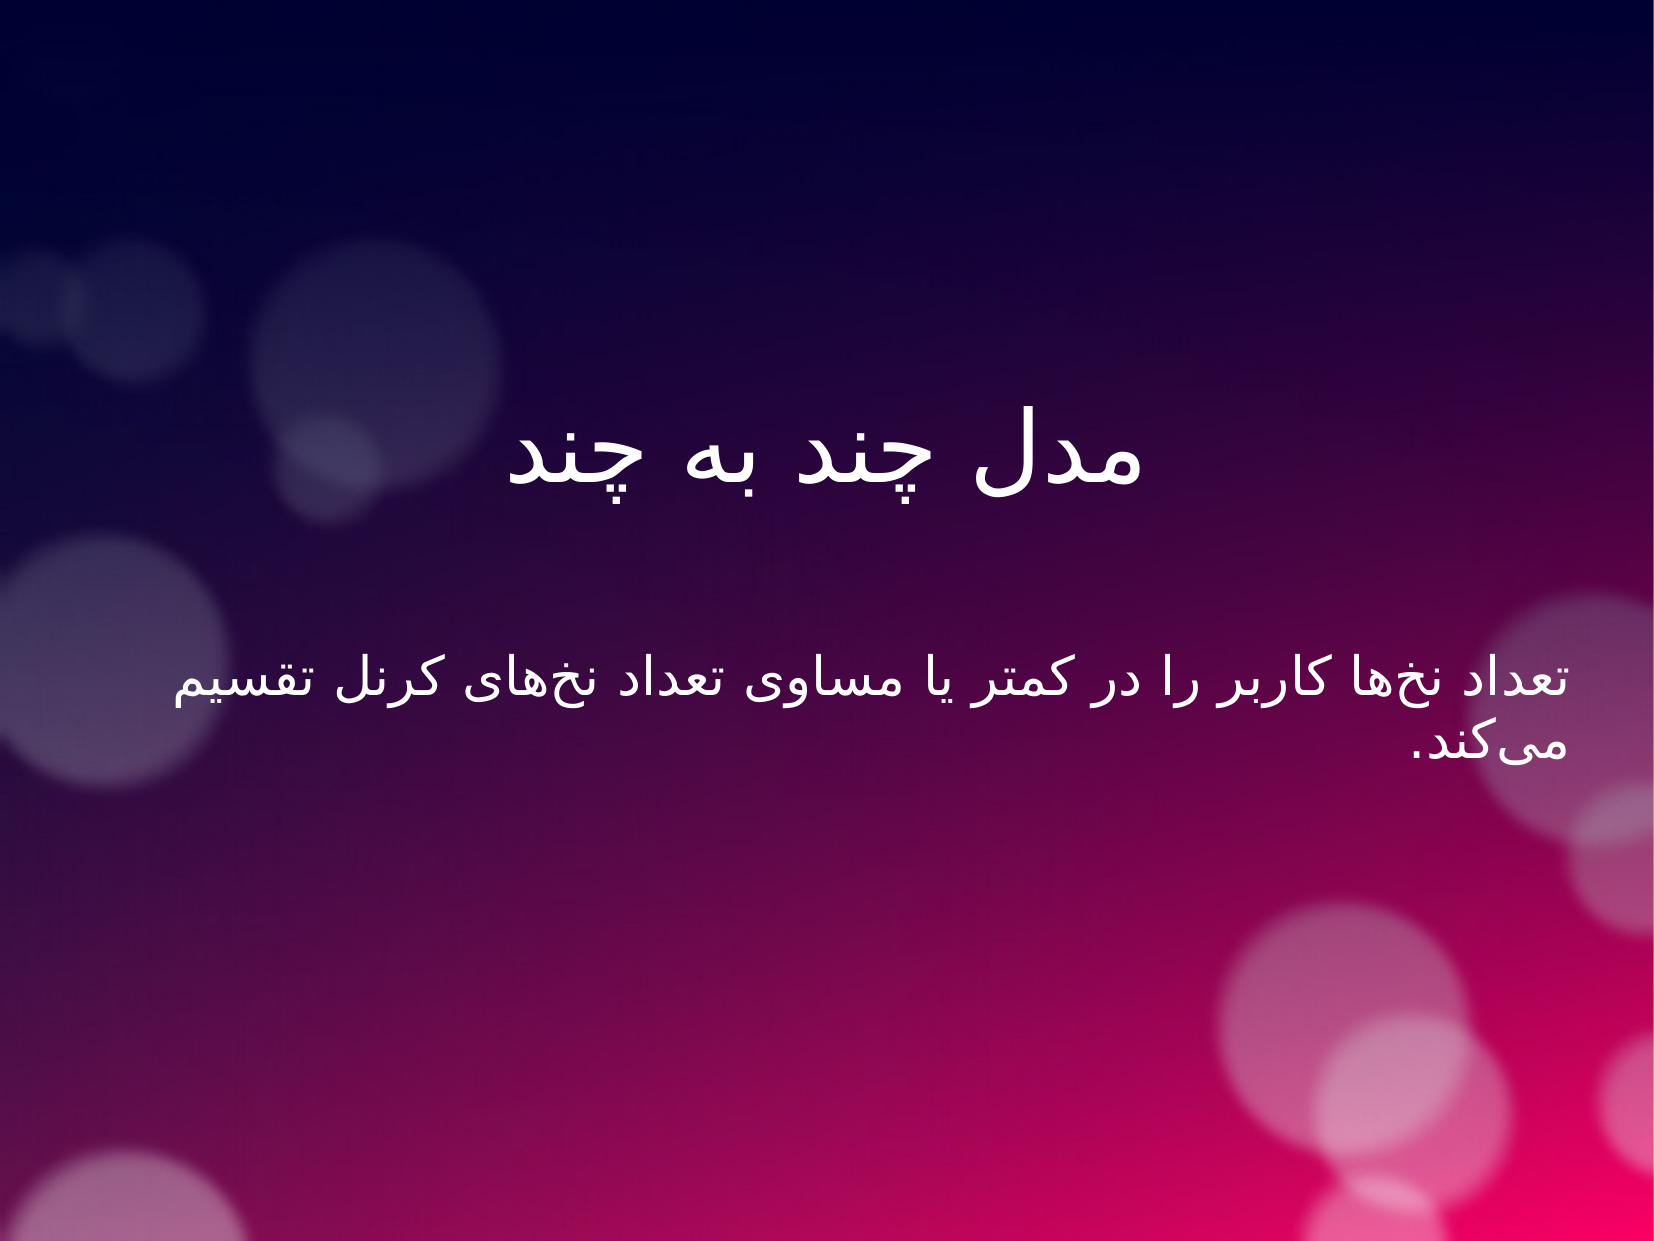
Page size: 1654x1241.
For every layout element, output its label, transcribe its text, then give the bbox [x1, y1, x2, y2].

list تعداد نخ‌ها کاربر را در کمتر یا مساوی تعداد نخ‌های کرنل تقسیم می‌کند. [82, 645, 1571, 1099]
title مدل چند به چند [82, 344, 1571, 552]
picture [0, 0, 1654, 1241]
